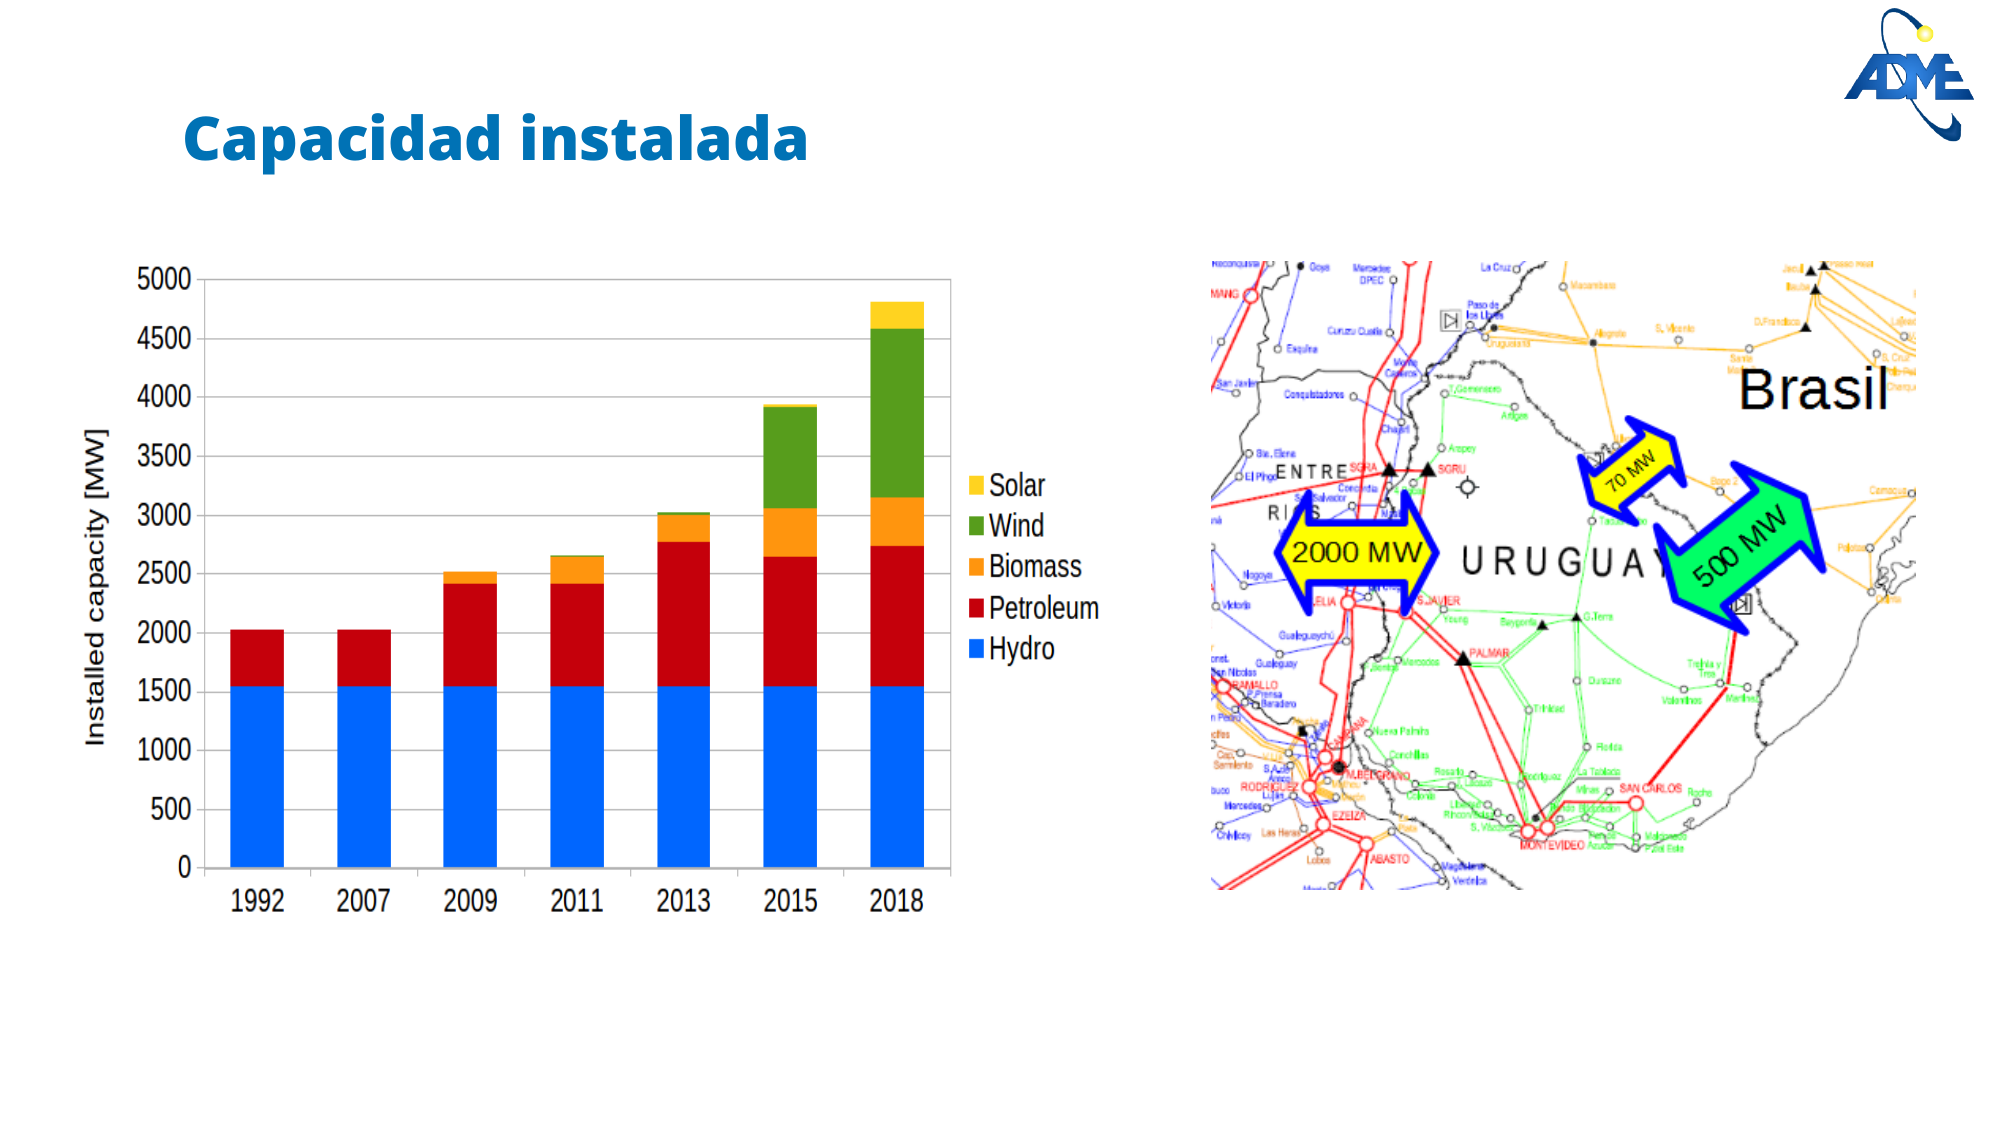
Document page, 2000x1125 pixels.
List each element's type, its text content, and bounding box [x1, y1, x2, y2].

picture [1844, 8, 1978, 144]
picture [1211, 261, 1916, 890]
picture [52, 248, 1115, 932]
title Capacidad instalada [182, 97, 956, 179]
